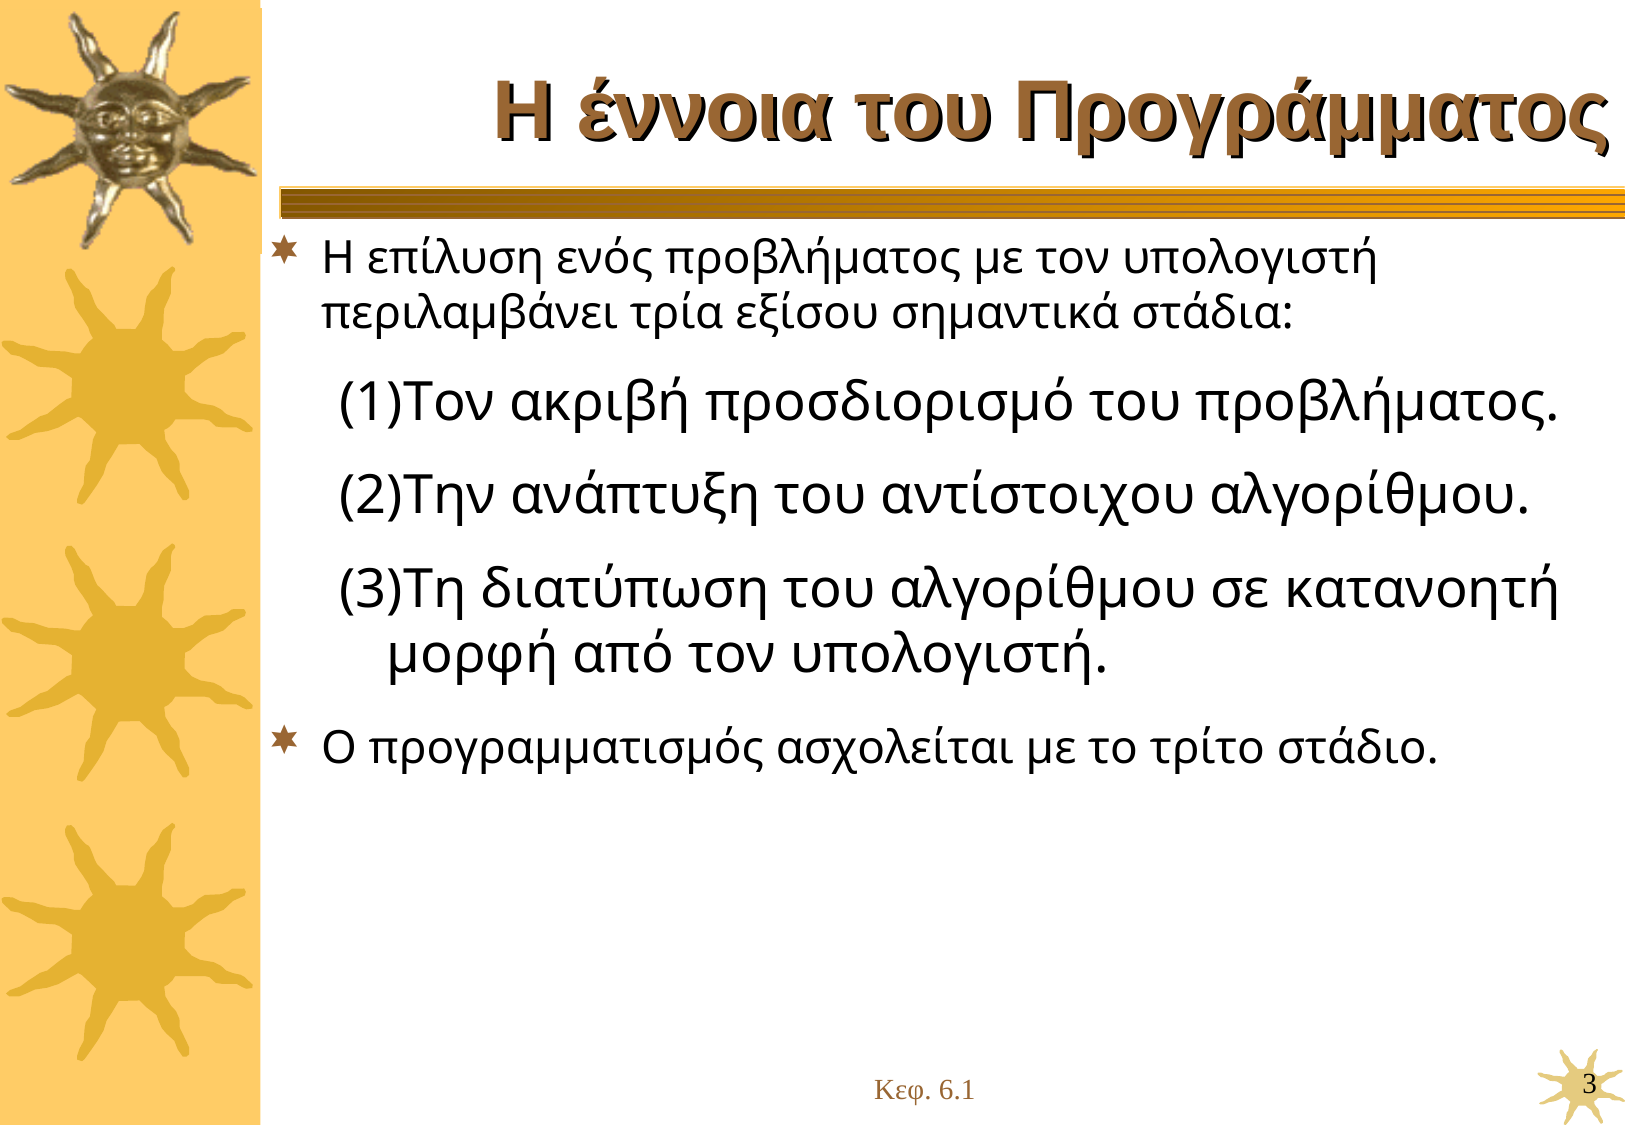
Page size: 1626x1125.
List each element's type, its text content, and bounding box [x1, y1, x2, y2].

text_box Η έννοια του Προγράμματος [0, 0, 1625, 163]
picture [1, 163, 262, 254]
text_box Η επίλυση ενός προβλήματος με τον υπολογιστή περιλαμβάνει τρία εξίσου σημαντικά στάδια: Τον ακριβή προσδιορισμό του προβλήματος. Την ανάπτυξη του αντίστοιχου αλγορίθμου. Τη διατύπωση του αλγορίθμου σε κατανοητή μορφή από τον υπολογιστή. Ο προγραμματισμός ασχολείται με το τρίτο στάδιο. [249, 219, 1626, 1093]
